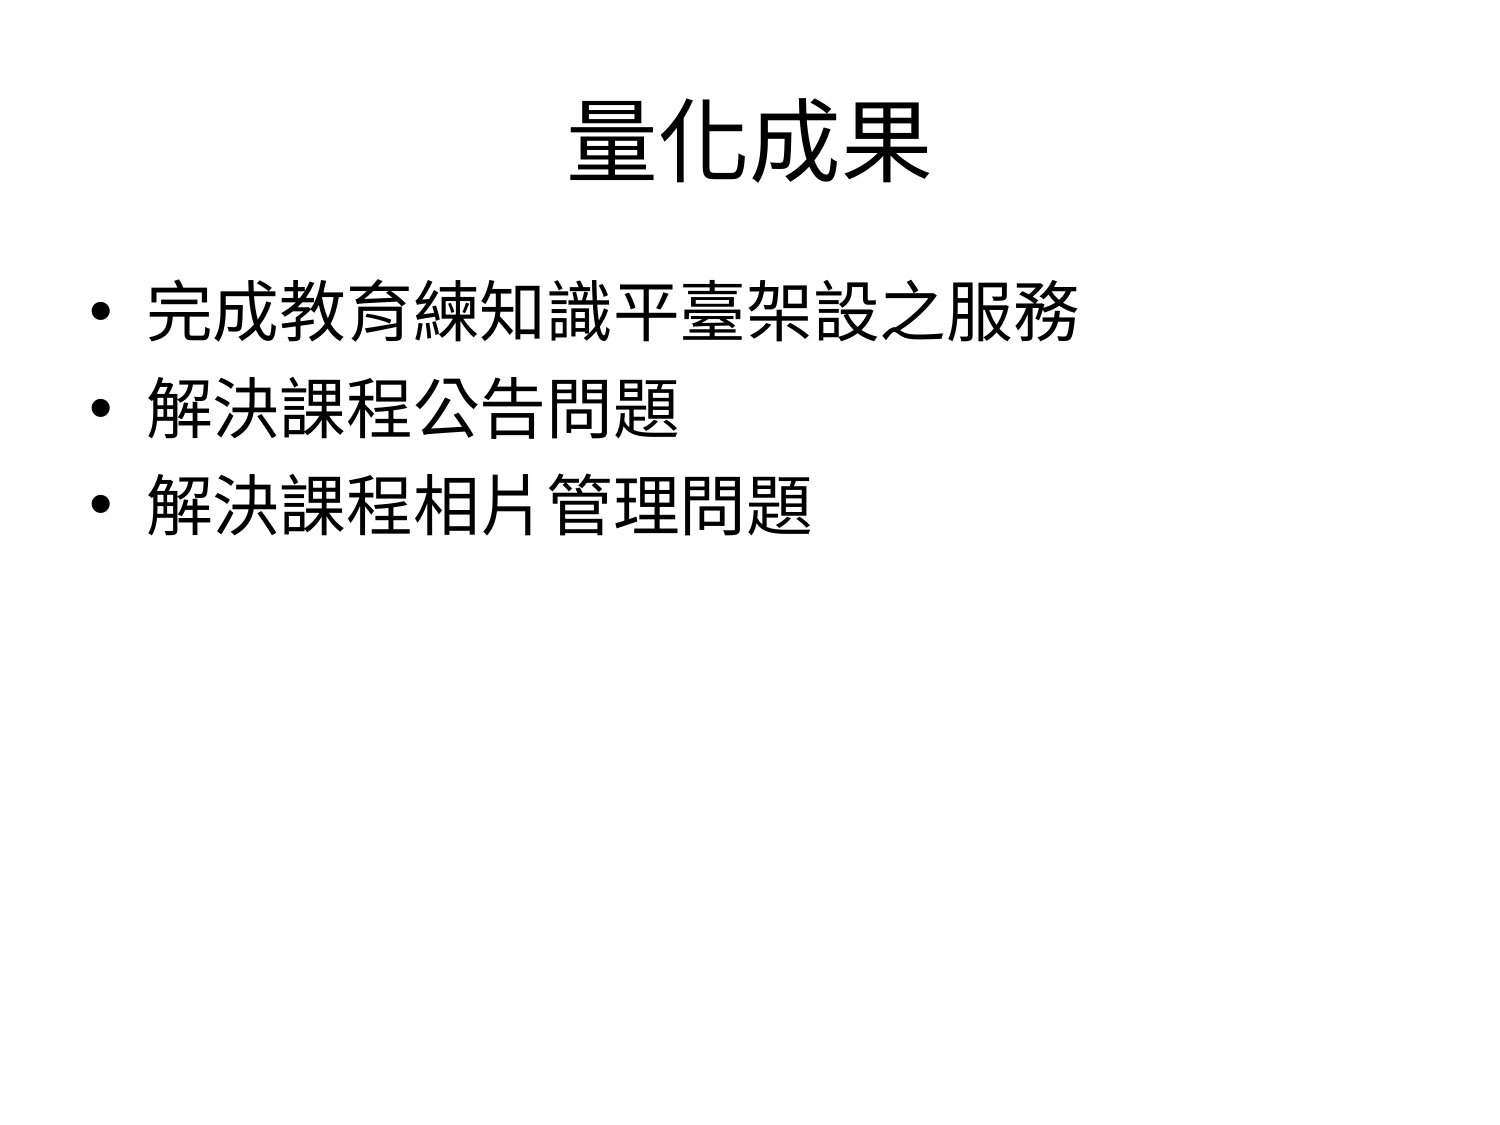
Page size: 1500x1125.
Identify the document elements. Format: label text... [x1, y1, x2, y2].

title 量化成果 [75, 21, 1426, 257]
list 完成教育練知識平臺架設之服務 解決課程公告問題 解決課程相片管理問題 [75, 262, 1426, 916]
